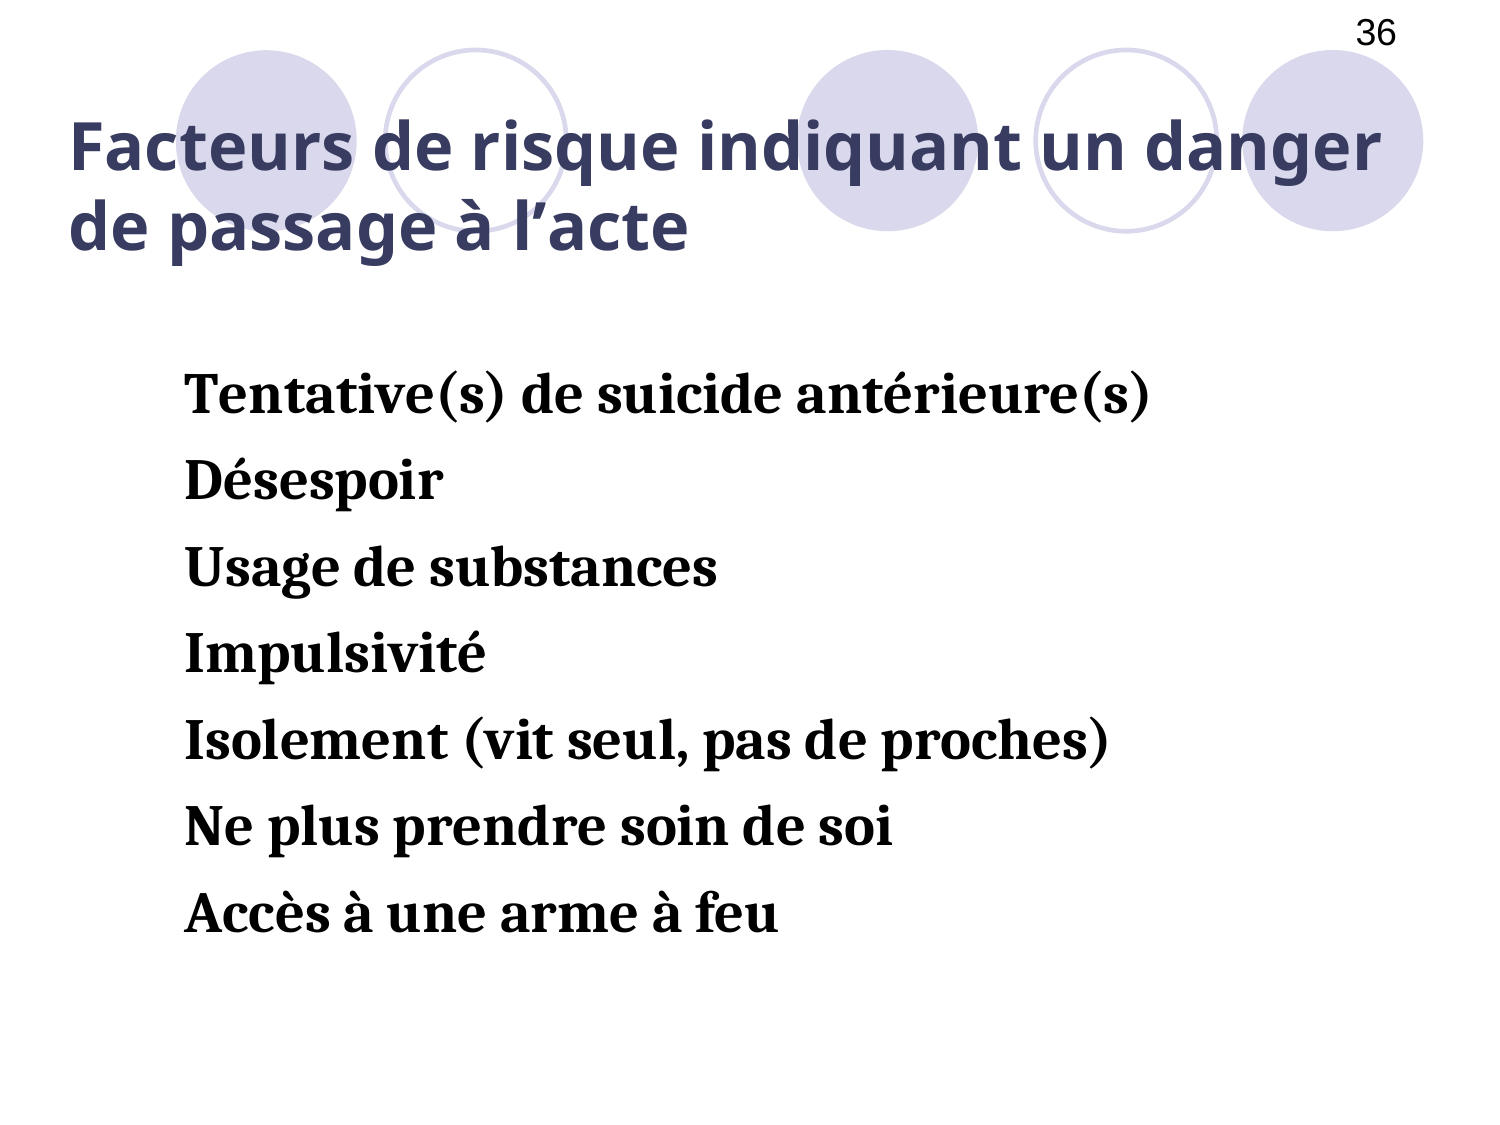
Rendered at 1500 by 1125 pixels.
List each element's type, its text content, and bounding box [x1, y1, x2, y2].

title Facteurs de risque indiquant un danger de passage à l’acte [53, 90, 1418, 278]
list Tentative(s) de suicide antérieure(s) Désespoir Usage de substances Impulsivité Isolement (vit seul, pas de proches) Ne plus prendre soin de soi Accès à une arme à feu [76, 347, 1352, 1041]
